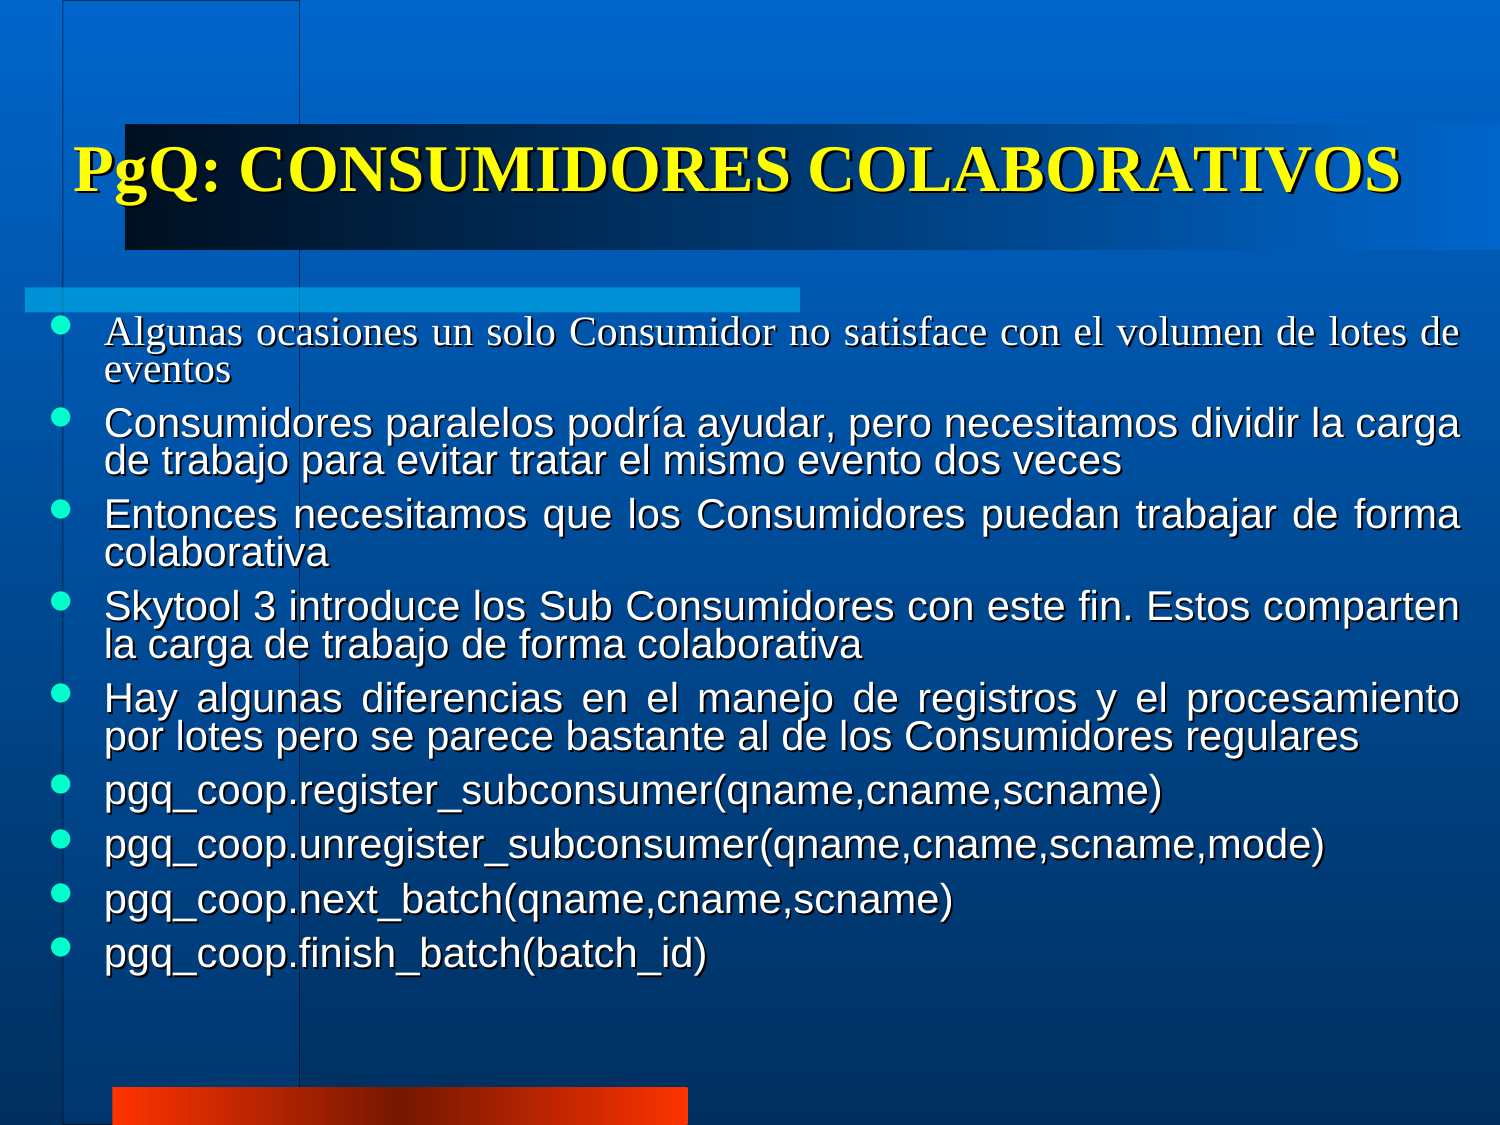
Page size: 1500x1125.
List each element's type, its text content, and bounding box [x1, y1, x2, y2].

list Algunas ocasiones un solo Consumidor no satisface con el volumen de lotes de eventos Consumidores paralelos podría ayudar, pero necesitamos dividir la carga de trabajo para evitar tratar el mismo evento dos veces Entonces necesitamos que los Consumidores puedan trabajar de forma colaborativa Skytool 3 introduce los Sub Consumidores con este fin. Estos comparten la carga de trabajo de forma colaborativa Hay algunas diferencias en el manejo de registros y el procesamiento por lotes pero se parece bastante al de los Consumidores regulares pgq_coop.register_subconsumer(qname,cname,scname) pgq_coop.unregister_subconsumer(qname,cname,scname,mode) pgq_coop.next_batch(qname,cname,scname) pgq_coop.finish_batch(batch_id) [33, 307, 1477, 1125]
title PgQ: CONSUMIDORES COLABORATIVOS [29, 78, 1447, 266]
